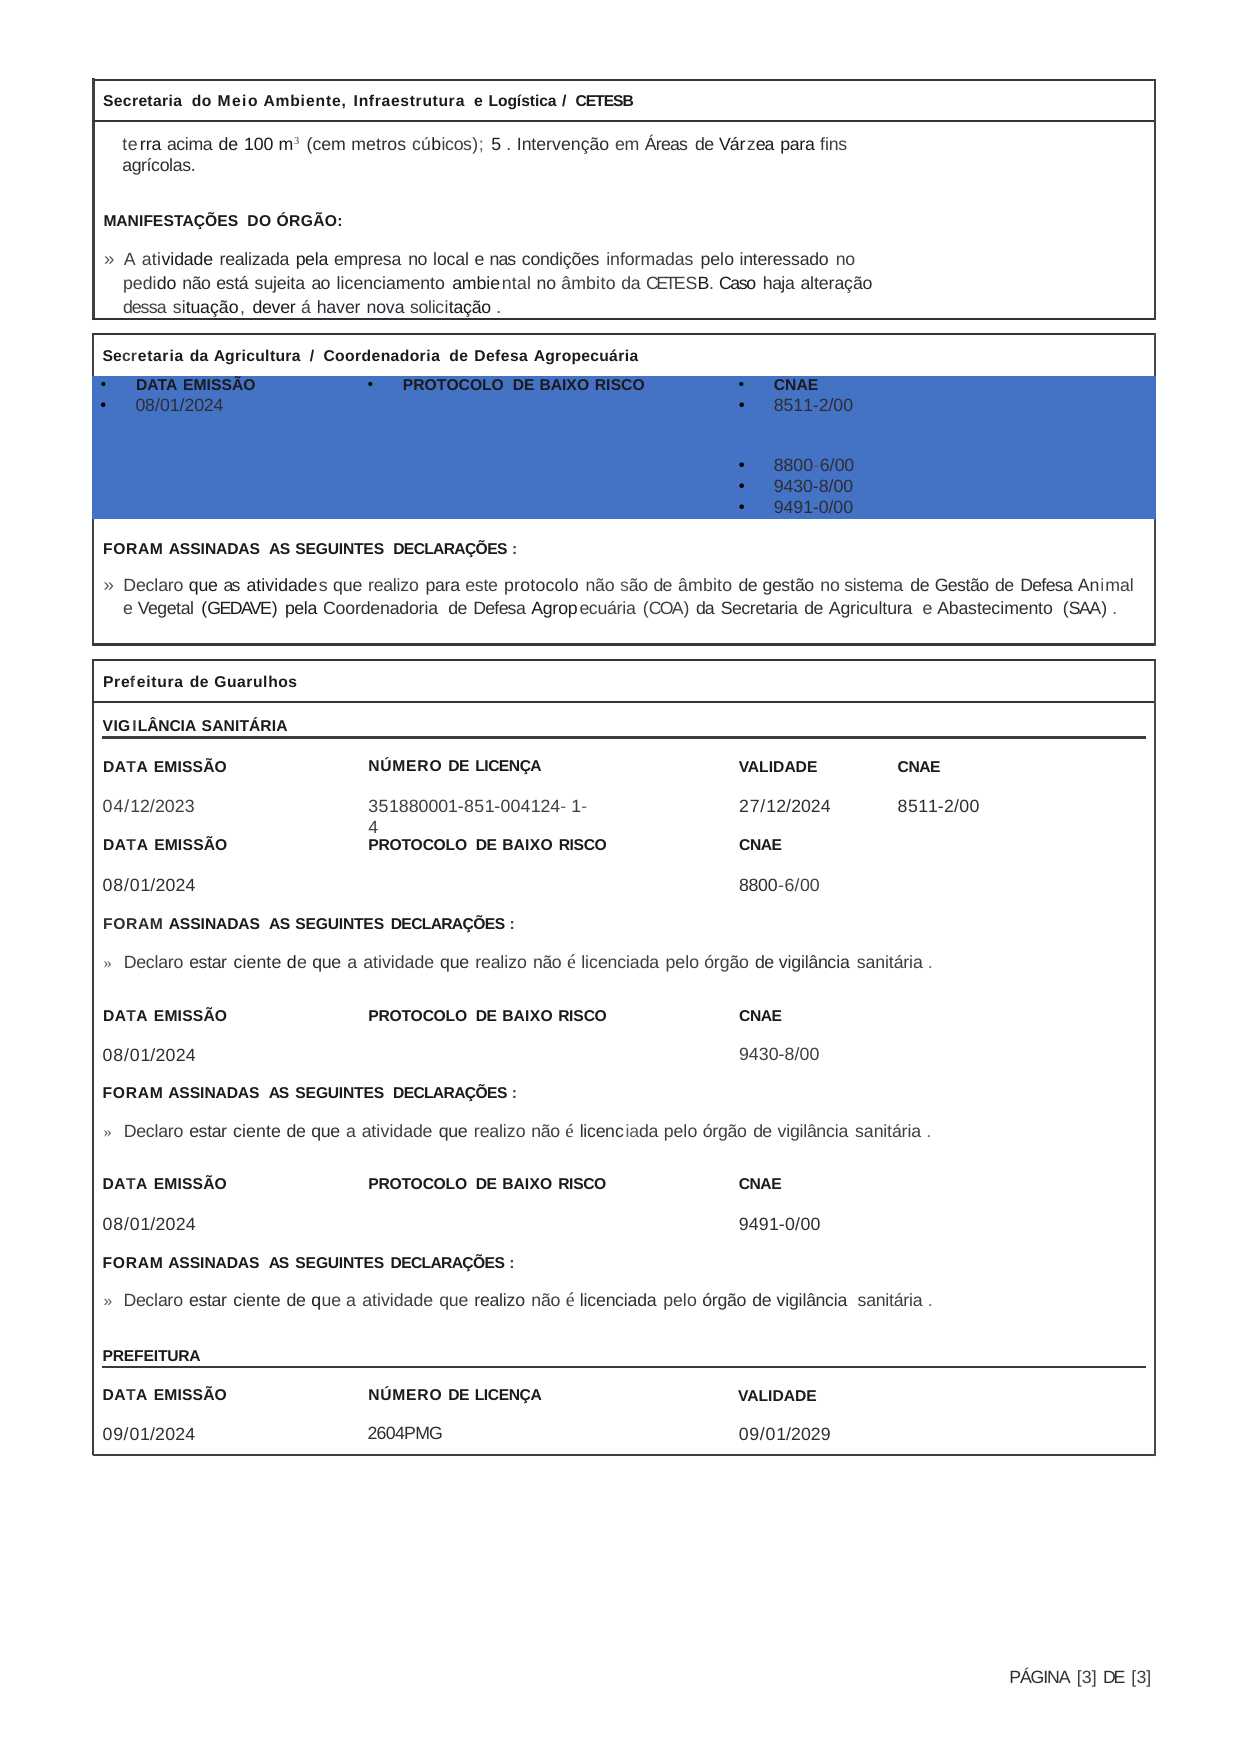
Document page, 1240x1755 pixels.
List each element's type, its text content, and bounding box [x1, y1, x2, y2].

text_box 351880001-851-004124- 1-4 [366, 794, 594, 817]
text_box FORAM ASSINADAS AS SEGUINTES DECLARAÇÕES : » Declaro estar ciente de que a atividade que realizo não é licenciada pelo órgão de vigilância sanitária . PREFEITURA [100, 1252, 934, 1364]
text_box VALIDADE [736, 1385, 821, 1406]
text_box 09/01/2029 [736, 1423, 834, 1446]
text_box Prefeitura de Guarulhos VIGILÂNCIA SANITÁRIA [100, 671, 300, 736]
table_cell [297, 395, 673, 455]
table_header PROTOCOLO DE BAIXO RISCO [297, 376, 673, 395]
text_box DATA EMISSÃO [101, 835, 230, 855]
text_box PROTOCOLO DE BAIXO RISCO [366, 1174, 609, 1194]
text_box CNAE [736, 1174, 785, 1194]
text_box DATA EMISSÃO [100, 1384, 230, 1405]
text_box 08/01/2024 [100, 1043, 199, 1066]
text_box 08/01/2024 [100, 873, 199, 896]
table_cell 08/01/2024 [92, 395, 297, 455]
text_box FORAM ASSINADAS AS SEGUINTES DECLARAÇÕES : » Declaro estar ciente de que a atividade que realizo não é licenciada pelo órgão de vigilância sanitária . [101, 913, 934, 973]
text_box 08/01/2024 [100, 1212, 199, 1235]
text_box 8511-2/00 [895, 795, 983, 817]
text_box PROTOCOLO DE BAIXO RISCO [366, 835, 610, 855]
text_box 9491-0/00 [736, 1212, 824, 1235]
text_box PÁGINA [3] DE [3] [1007, 1665, 1153, 1688]
table_cell 8800-6/00 [673, 455, 1156, 477]
text_box CNAE [737, 1005, 785, 1026]
text_box DATA EMISSÃO [101, 1005, 230, 1026]
table_cell 9491-0/00 [673, 498, 1156, 519]
text_box FORAM ASSINADAS AS SEGUINTES DECLARAÇÕES : » Declaro que as atividades que realizo para este protocolo não são de âmbito de gestão no sistema de Gestão de Defesa Animal e Vegetal (GEDAVE) pela Coordenadoria de Defesa Agropecuária (COA) da Secretaria de Agricultura e Abastecimento (SAA) . [101, 538, 1137, 620]
text_box 09/01/2024 [100, 1422, 199, 1445]
text_box NÚMERO DE LICENÇA [366, 756, 546, 776]
text_box 2604PMG [365, 1422, 447, 1445]
text_box VALIDADE [736, 756, 822, 777]
text_box 04/12/2023 [100, 795, 199, 817]
text_box PROTOCOLO DE BAIXO RISCO [366, 1005, 610, 1026]
text_box Secretaria do Meio Ambiente, Infraestrutura e Logística / CETESB terra acima de 100 m3 (cem metros cúbicos); 5 . Intervenção em Áreas de Várzea para fins agrícolas. MANIFESTAÇÕES DO ÓRGÃO: » A atividade realizada pela empresa no local e nas condições informadas pelo interessado no pedido não está sujeita ao licenciamento ambiental no âmbito da CETESB. Caso haja alteração dessa situação, dever á haver nova solicitação . [101, 90, 917, 295]
text_box CNAE [895, 756, 944, 777]
table_cell 9430-8/00 [673, 477, 1156, 498]
text_box CNAE [737, 835, 785, 855]
text_box Secretaria da Agricultura / Coordenadoria de Defesa Agropecuária [100, 345, 642, 366]
text_box DATA EMISSÃO [100, 1174, 230, 1194]
table_header CNAE [673, 376, 1156, 395]
text_box 9430-8/00 [737, 1043, 824, 1066]
text_box FORAM ASSINADAS AS SEGUINTES DECLARAÇÕES : » Declaro estar ciente de que a atividade que realizo não é licenciada pelo órgão de vigilância sanitária . [100, 1083, 933, 1142]
table_header DATA EMISSÃO [92, 376, 297, 395]
text_box NÚMERO DE LICENÇA [366, 1384, 546, 1405]
table_cell [92, 455, 673, 519]
table_cell 8511-2/00 [673, 395, 1156, 455]
text_box DATA EMISSÃO [101, 756, 230, 777]
text_box 27/12/2024 [737, 795, 835, 817]
text_box 8800-6/00 [737, 873, 824, 896]
